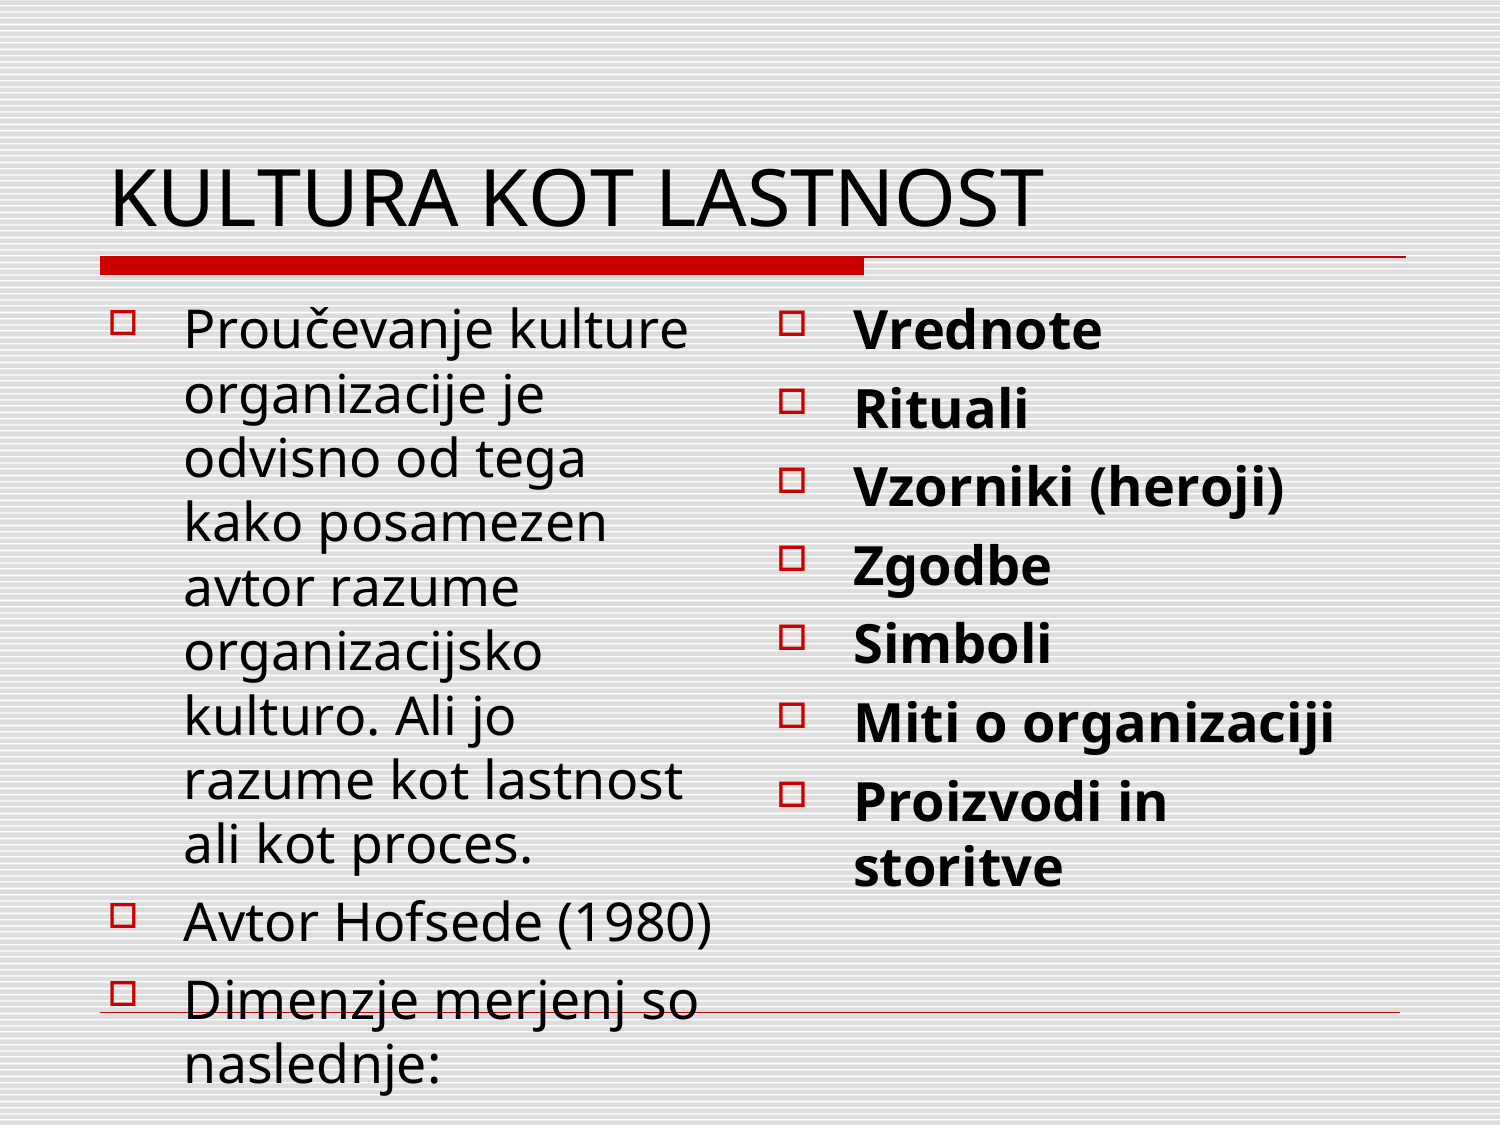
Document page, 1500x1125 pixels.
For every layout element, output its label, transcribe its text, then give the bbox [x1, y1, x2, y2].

list Vrednote Rituali Vzorniki (heroji) Zgodbe Simboli Miti o organizaciji Proizvodi in storitve [761, 287, 1406, 988]
picture [0, 0, 1500, 1125]
title KULTURA KOT LASTNOST [94, 49, 1407, 250]
list Proučevanje kulture organizacije je odvisno od tega kako posamezen avtor razume organizacijsko kulturo. Ali jo razume kot lastnost ali kot proces. Avtor Hofsede (1980) Dimenzje merjenj so naslednje: [92, 287, 738, 988]
